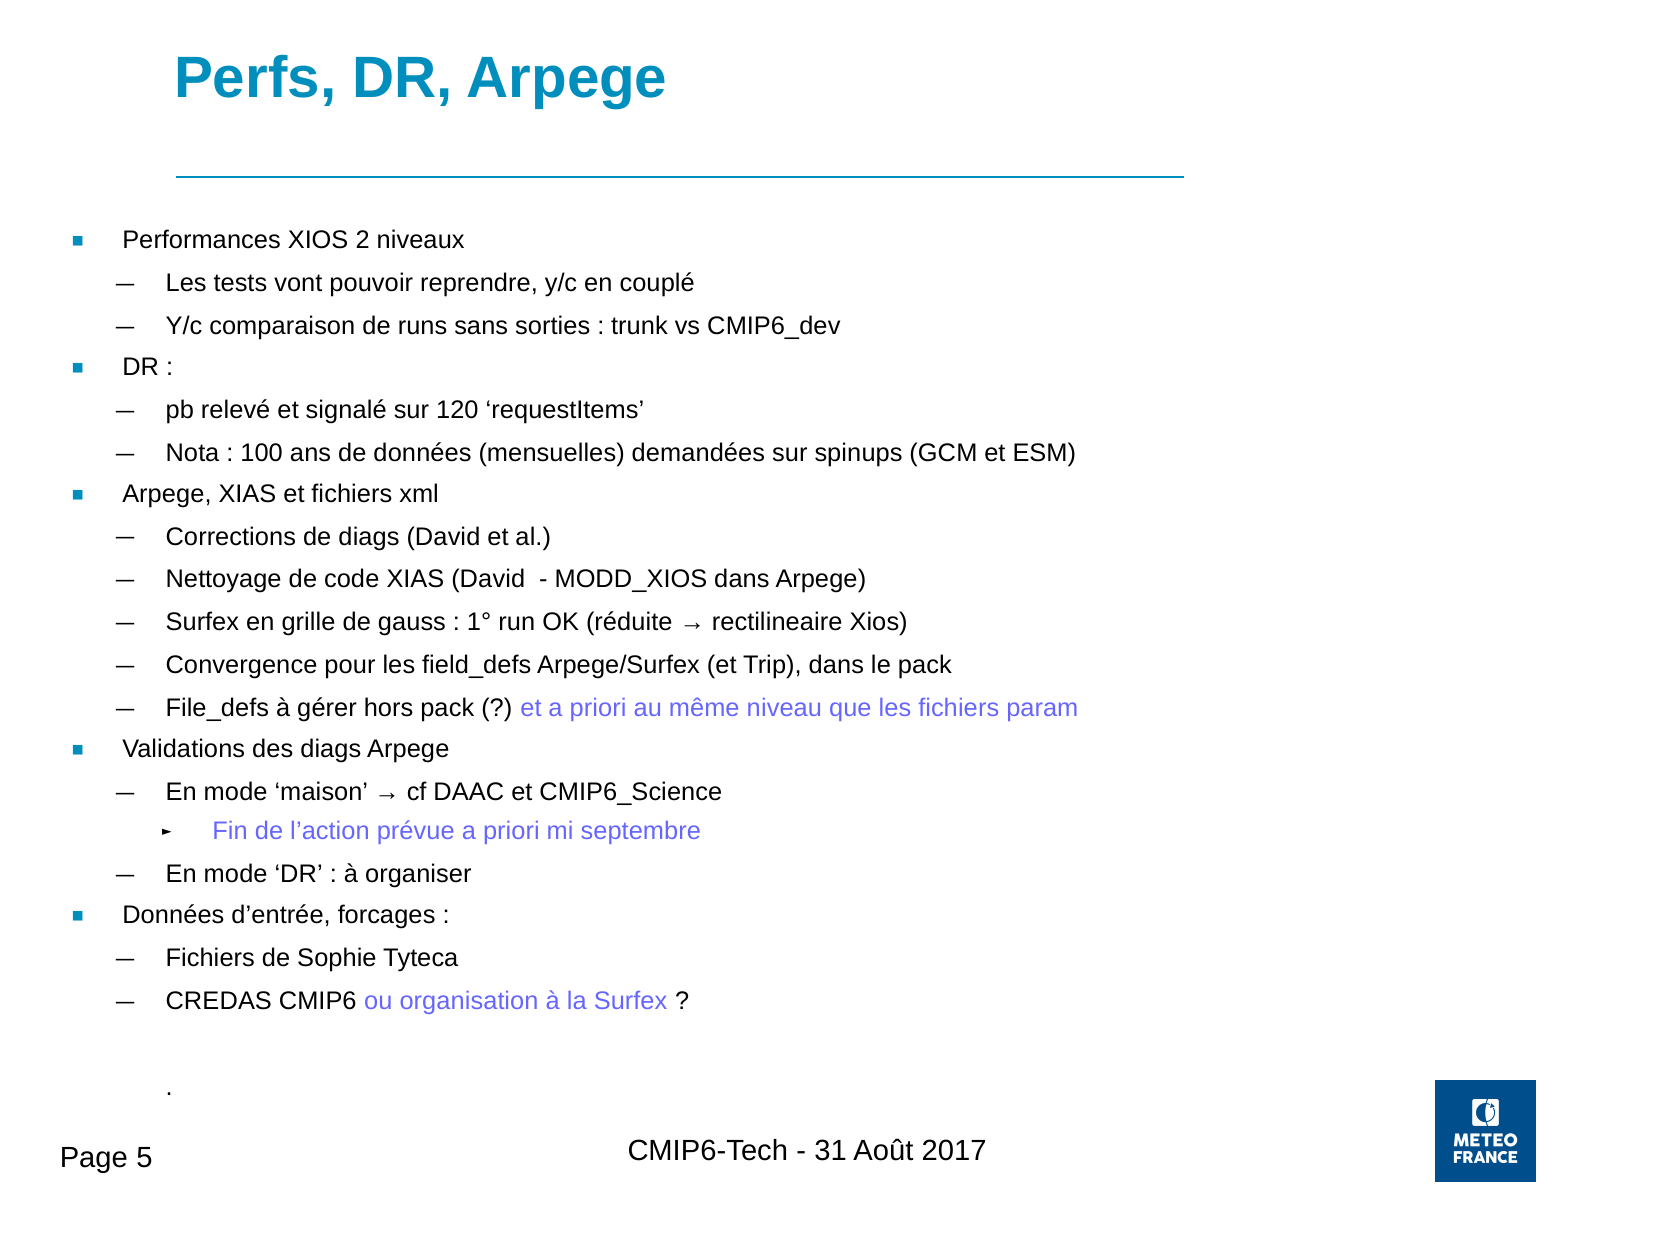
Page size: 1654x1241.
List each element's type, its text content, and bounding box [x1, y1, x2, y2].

picture [1435, 1104, 1536, 1182]
title Perfs, DR, Arpege [174, 0, 1654, 156]
list Performances XIOS 2 niveaux Les tests vont pouvoir reprendre, y/c en couplé Y/c comparaison de runs sans sorties : trunk vs CMIP6_dev DR : pb relevé et signalé sur 120 ‘requestItems’ Nota : 100 ans de données (mensuelles) demandées sur spinups (GCM et ESM) Arpege, XIAS et fichiers xml Corrections de diags (David et al.) Nettoyage de code XIAS (David - MODD_XIOS dans Arpege) Surfex en grille de gauss : 1° run OK (réduite → rectilineaire Xios) Convergence pour les field_defs Arpege/Surfex (et Trip), dans le pack File_defs à gérer hors pack (?) et a priori au même niveau que les fichiers param Validations des diags Arpege En mode ‘maison’ → cf DAAC et CMIP6_Science Fin de l’action prévue a priori mi septembre En mode ‘DR’ : à organiser Données d’entrée, forcages : Fichiers de Sophie Tyteca CREDAS CMIP6 ou organisation à la Surfex ? . [61, 225, 1591, 1104]
